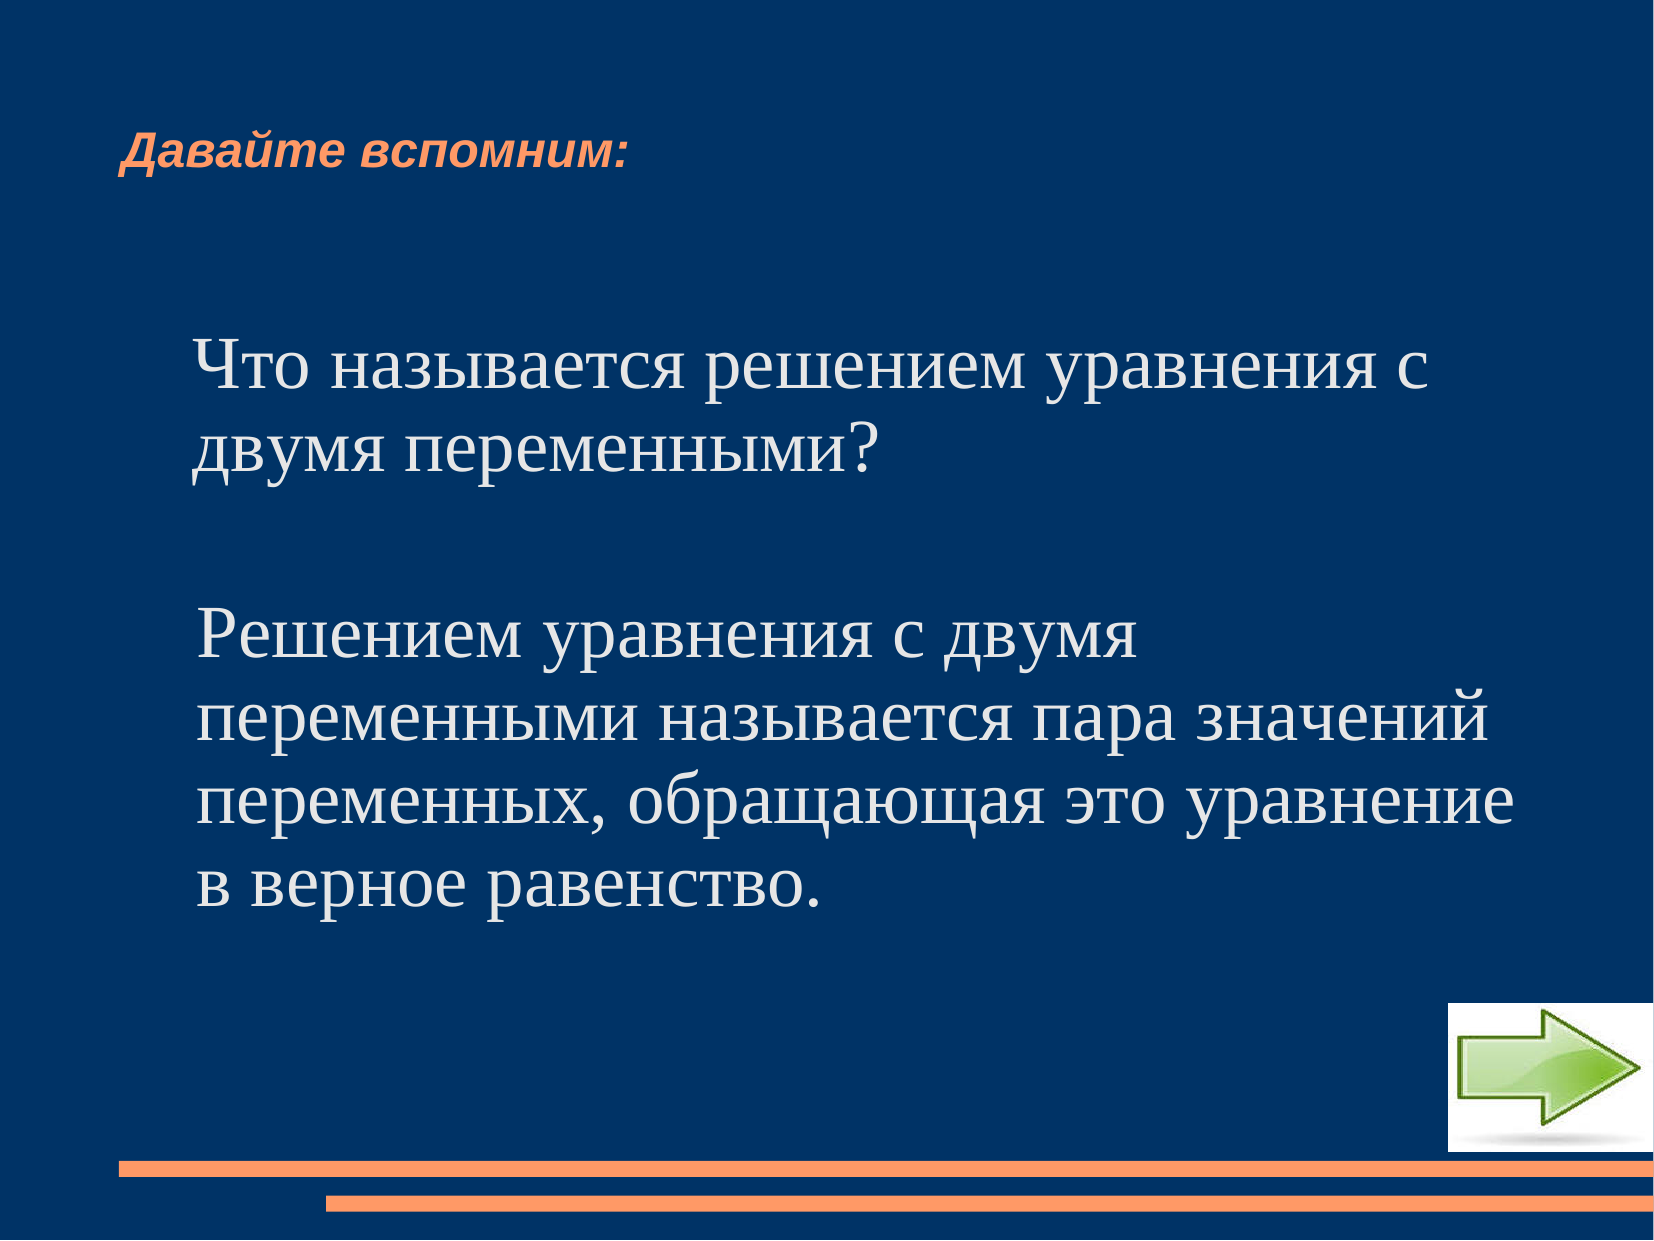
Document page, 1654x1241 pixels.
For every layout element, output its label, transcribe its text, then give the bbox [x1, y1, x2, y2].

title Давайте вспомним: [121, 46, 1534, 254]
picture [1448, 1003, 1654, 1152]
list Решением уравнения с двумя переменными называется пара значений переменных, обращающая это уравнение в верное равенство. [125, 590, 1565, 977]
list Что называется решением уравнения с двумя переменными? [121, 322, 1561, 562]
